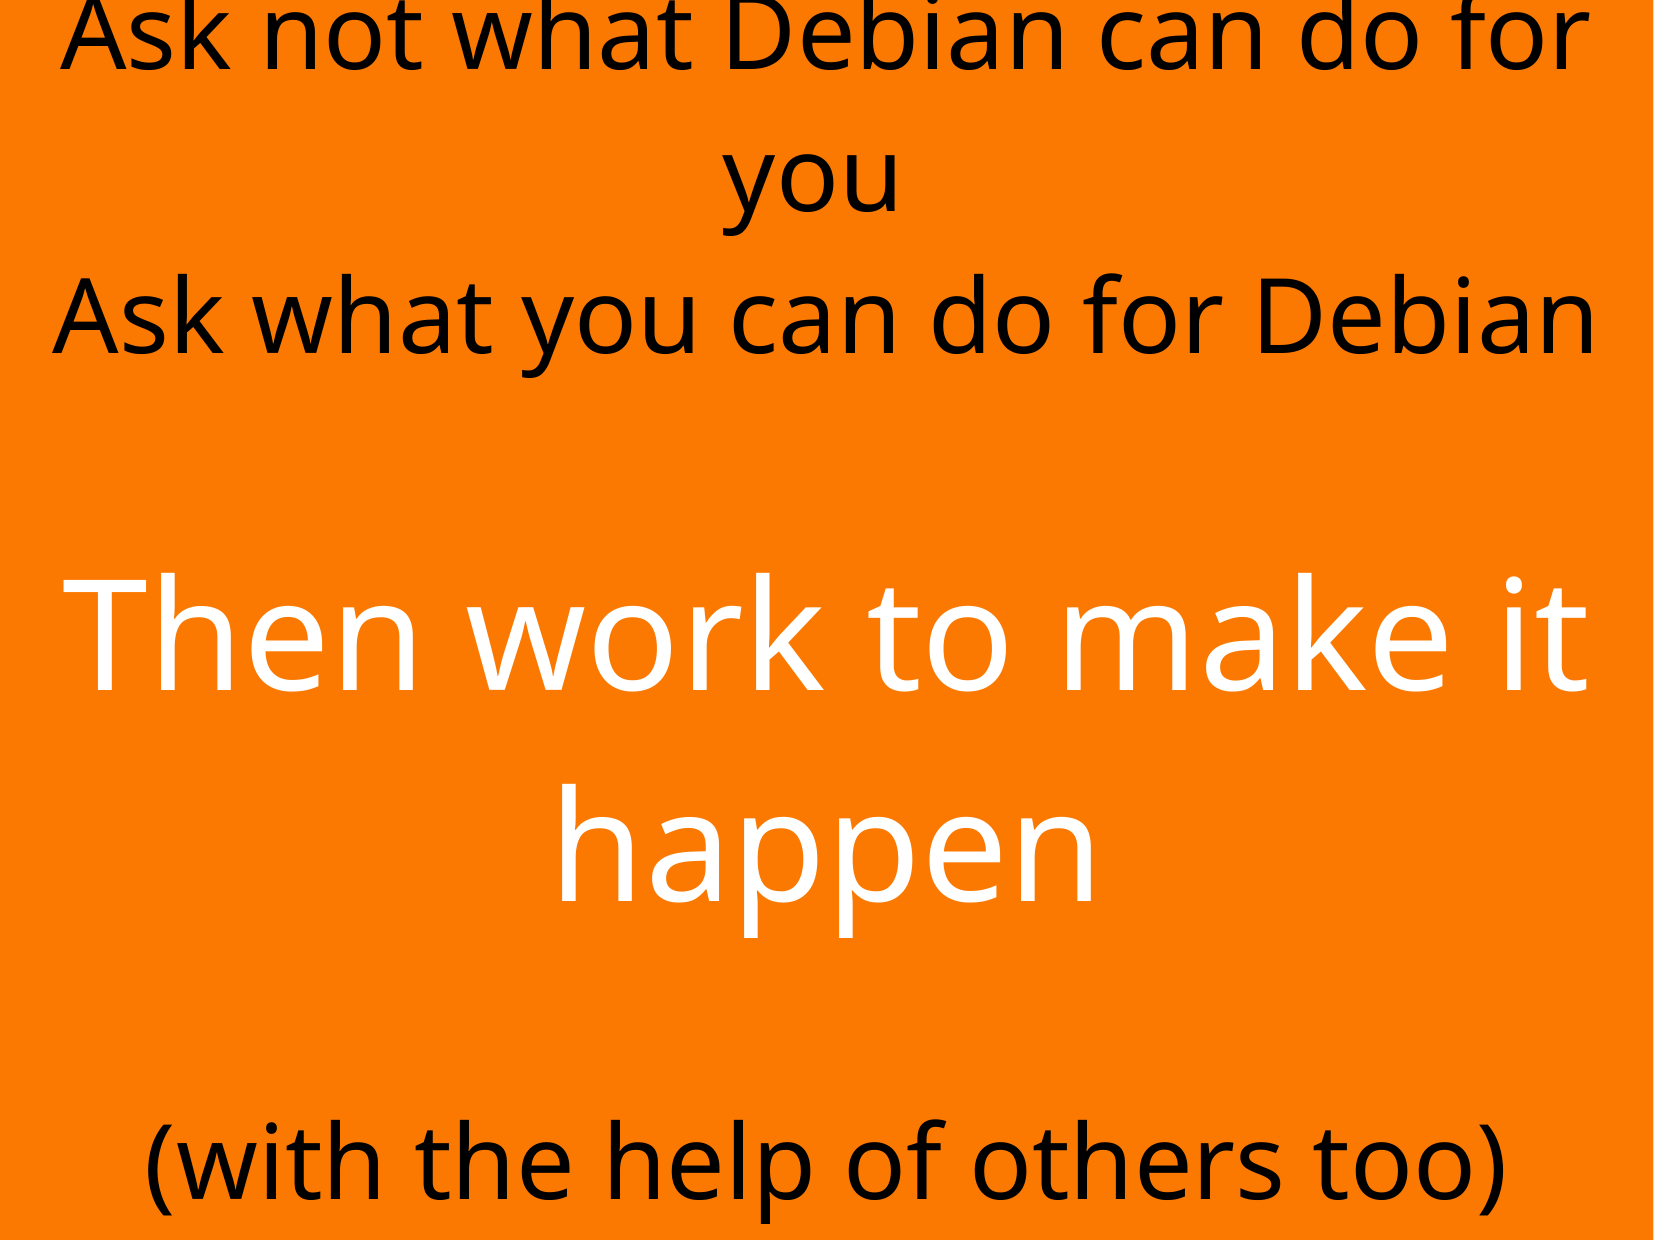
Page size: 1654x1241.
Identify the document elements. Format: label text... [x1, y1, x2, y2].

text_box Ask not what Debian can do for you Ask what you can do for Debian Then work to make it happen (with the help of others too) [0, 168, 1654, 1020]
